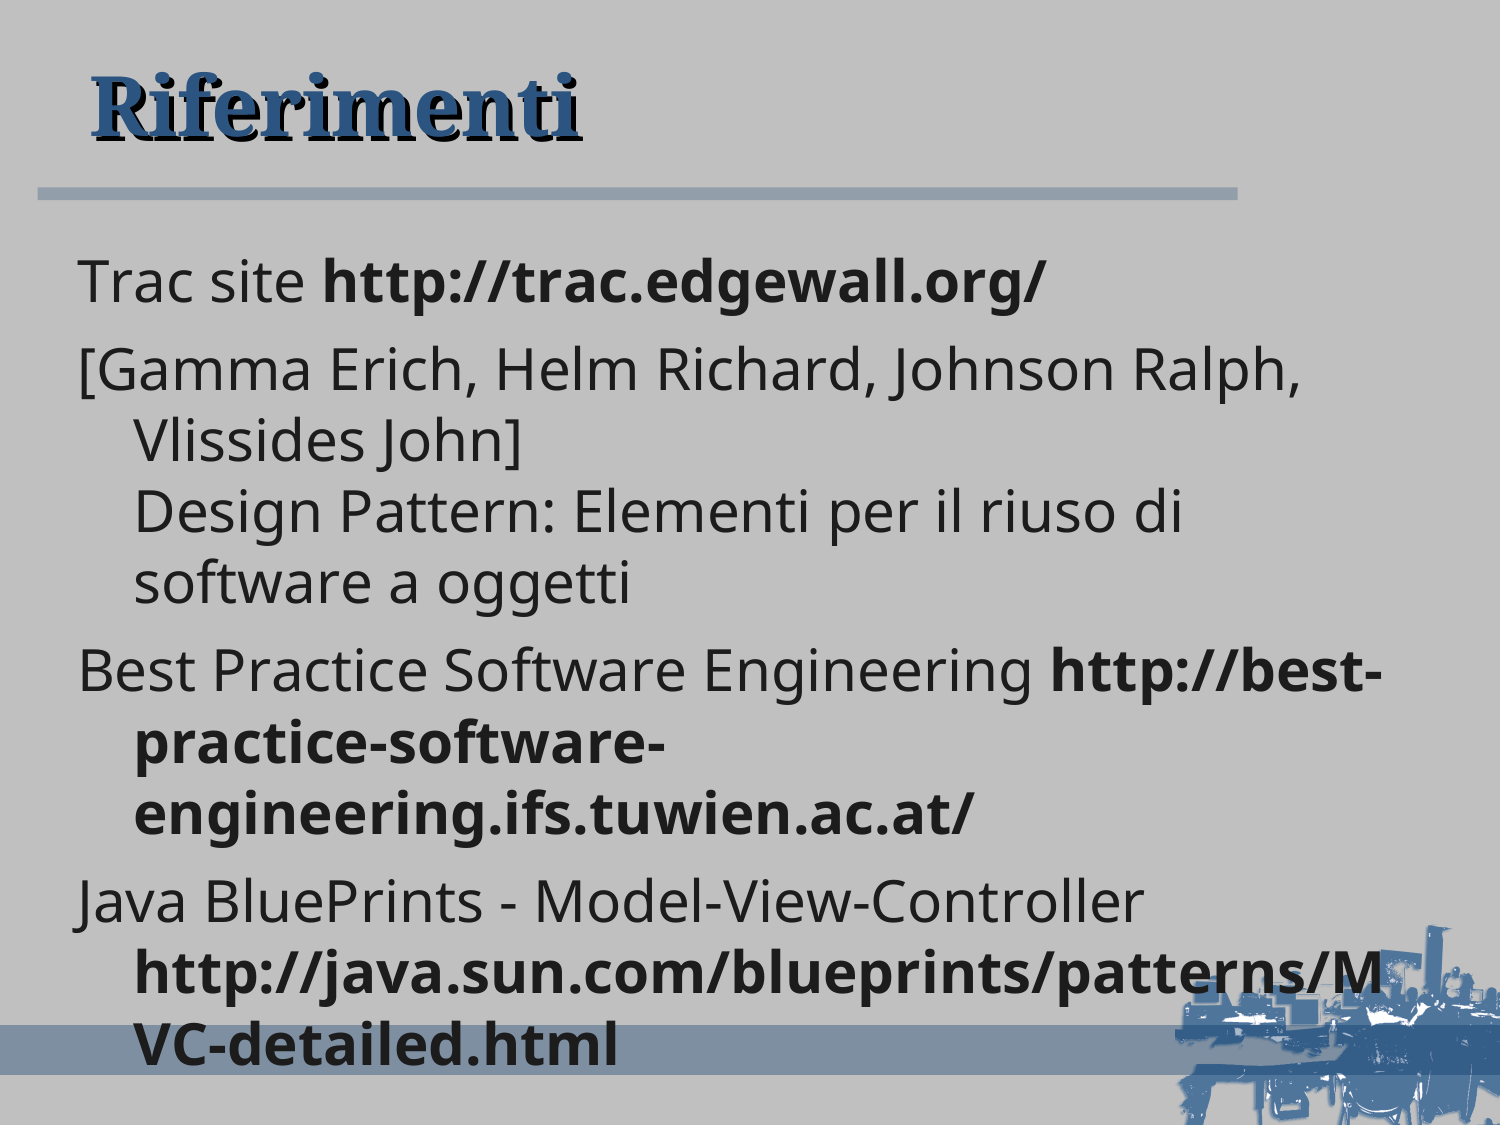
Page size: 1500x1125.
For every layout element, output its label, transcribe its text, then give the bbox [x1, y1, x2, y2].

title Riferimenti [75, 35, 1426, 174]
list Trac site http://trac.edgewall.org/ [Gamma Erich, Helm Richard, Johnson Ralph, Vlissides John] Design Pattern: Elementi per il riuso di software a oggetti Best Practice Software Engineering http://best-practice-software-engineering.ifs.tuwien.ac.at/ Java BluePrints - Model-View-Controller http://java.sun.com/blueprints/patterns/MVC-detailed.html [62, 237, 1426, 1006]
